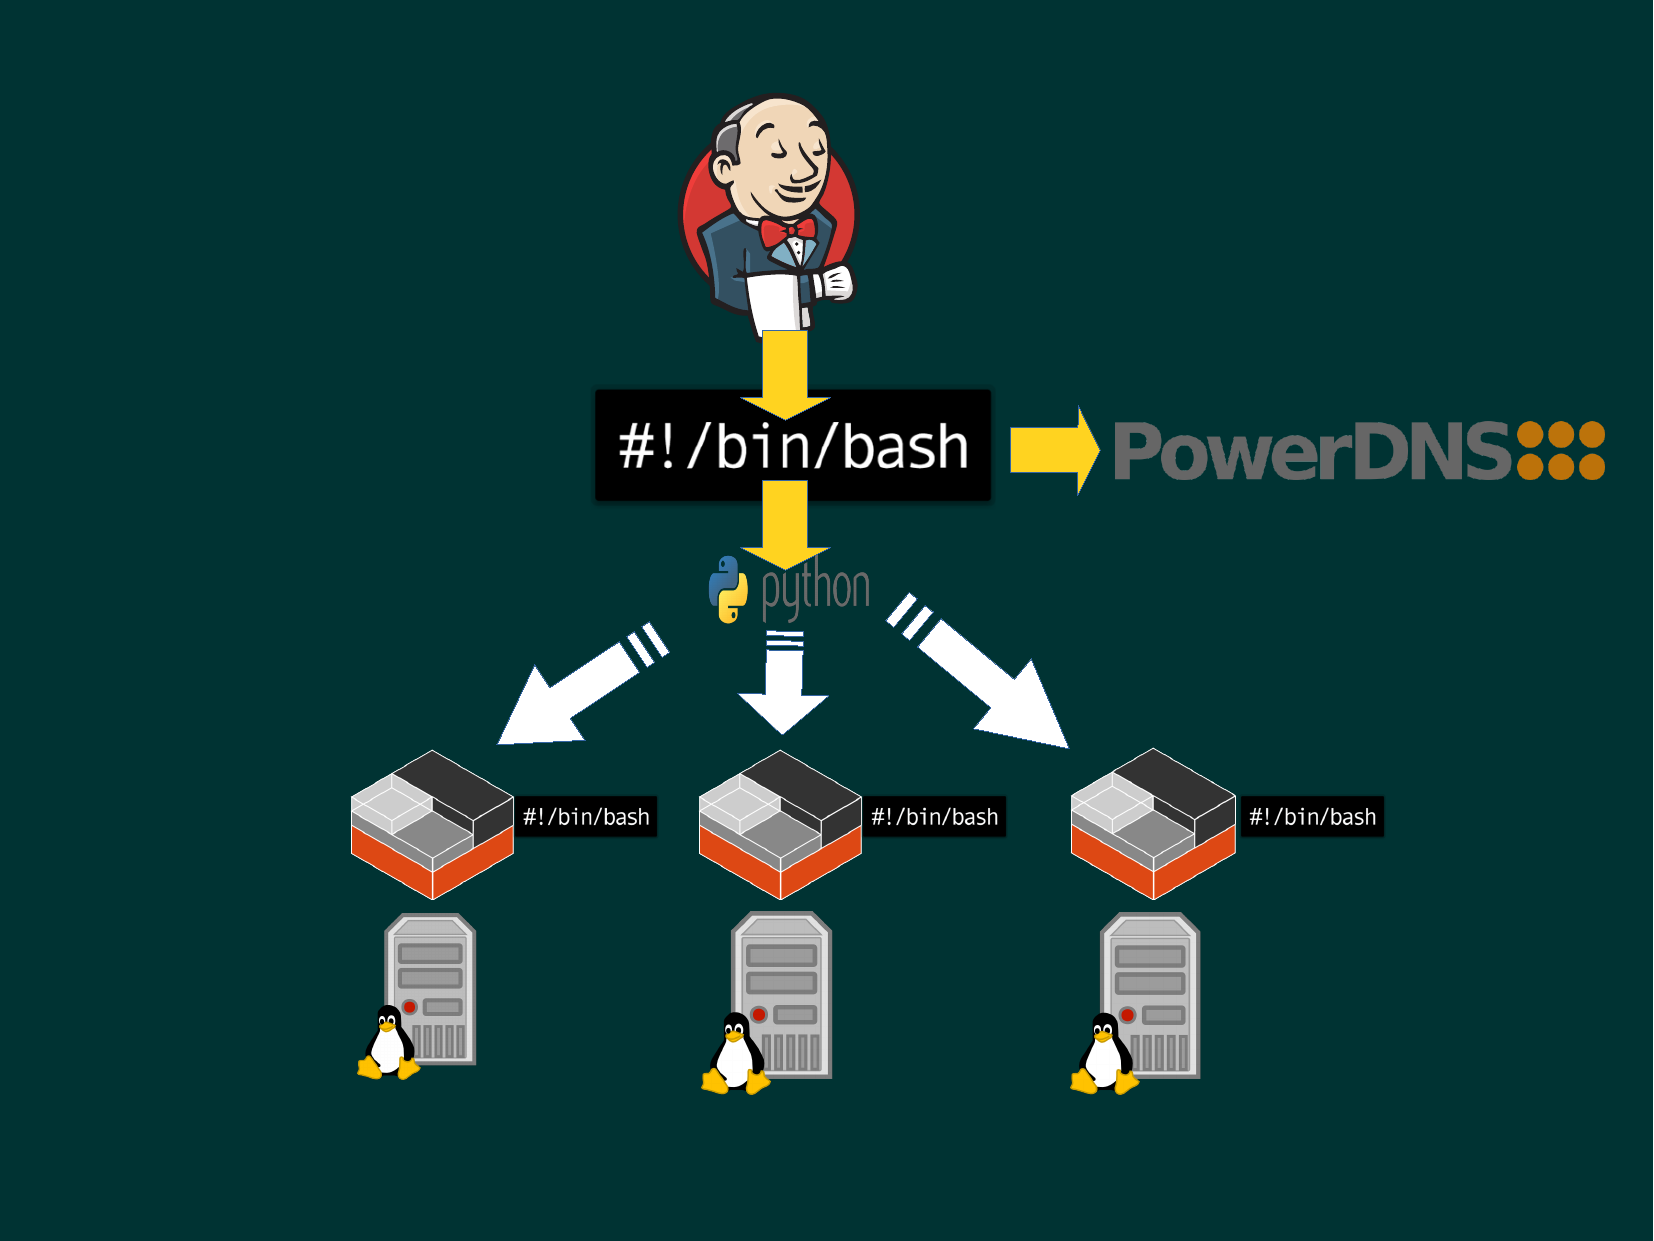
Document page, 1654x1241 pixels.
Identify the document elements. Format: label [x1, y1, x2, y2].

text_box [766, 640, 804, 647]
text_box [885, 592, 918, 628]
picture [350, 749, 659, 901]
text_box [917, 618, 1070, 749]
text_box [1010, 405, 1101, 496]
picture [590, 384, 996, 511]
text_box [901, 605, 934, 641]
picture [677, 92, 861, 346]
picture [1070, 747, 1236, 900]
picture [1239, 794, 1386, 840]
picture [1070, 912, 1256, 1096]
text_box [737, 649, 829, 735]
text_box [626, 631, 655, 668]
text_box [641, 621, 670, 658]
text_box [740, 480, 831, 571]
picture [1115, 421, 1606, 481]
text_box [496, 641, 640, 745]
picture [357, 913, 527, 1081]
text_box [740, 330, 831, 421]
picture [698, 749, 1008, 900]
picture [701, 911, 888, 1095]
text_box [766, 630, 804, 637]
picture [703, 516, 876, 676]
